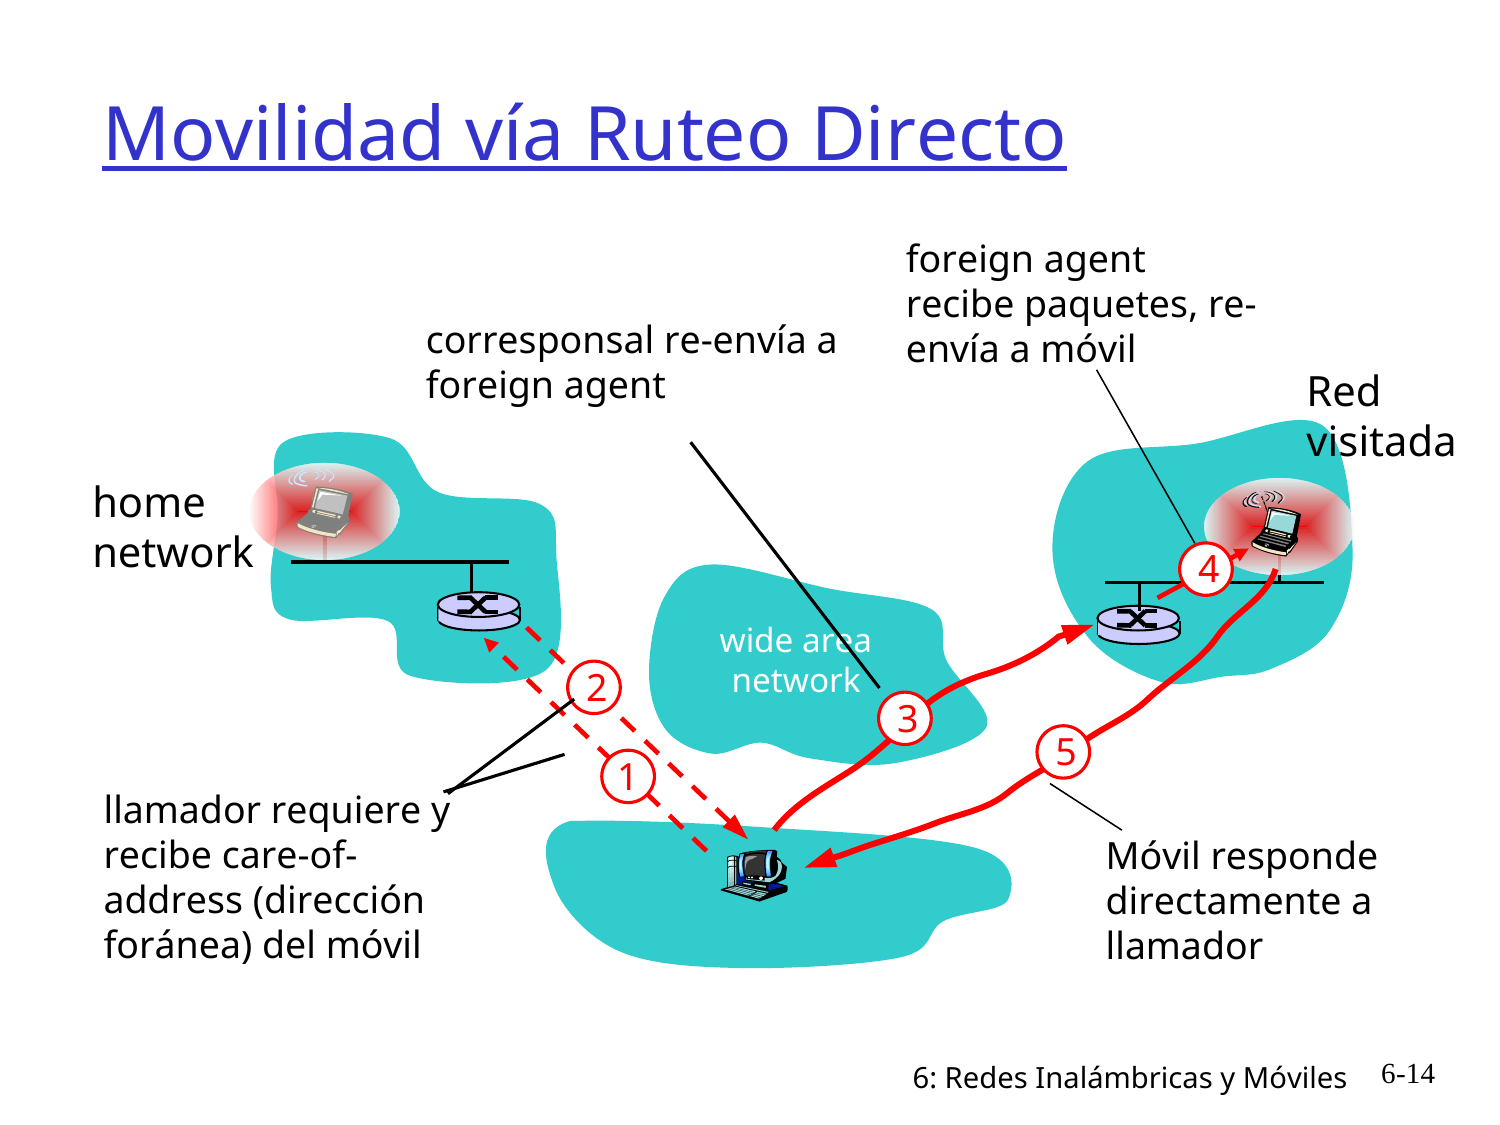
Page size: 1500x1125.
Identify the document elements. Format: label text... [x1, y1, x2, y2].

text_box [545, 820, 1012, 969]
text_box home network [77, 467, 388, 584]
text_box 1 [602, 744, 654, 806]
text_box llamador requiere y recibe care-of-address (dirección foránea) del móvil [88, 777, 505, 974]
text_box foreign agent recibe paquetes, re-envía a móvil [891, 227, 1275, 379]
text_box Móvil responde directamente a llamador [1090, 824, 1461, 975]
text_box Red visitada [1291, 356, 1500, 473]
title Movilidad vía Ruteo Directo [87, 37, 1363, 225]
text_box 4 [1183, 537, 1235, 599]
text_box [567, 674, 571, 699]
text_box [801, 581, 960, 694]
text_box [1052, 447, 1264, 683]
text_box [649, 564, 882, 765]
chart [720, 849, 789, 902]
text_box 3 [882, 686, 934, 748]
text_box 5 [1040, 720, 1092, 782]
text_box 2 [571, 655, 623, 717]
text_box [270, 432, 562, 684]
text_box [866, 685, 988, 765]
chart [1242, 489, 1302, 557]
text_box wide area network [677, 611, 915, 707]
text_box [1142, 420, 1355, 685]
text_box corresponsal re-envía a foreign agent [411, 308, 870, 415]
